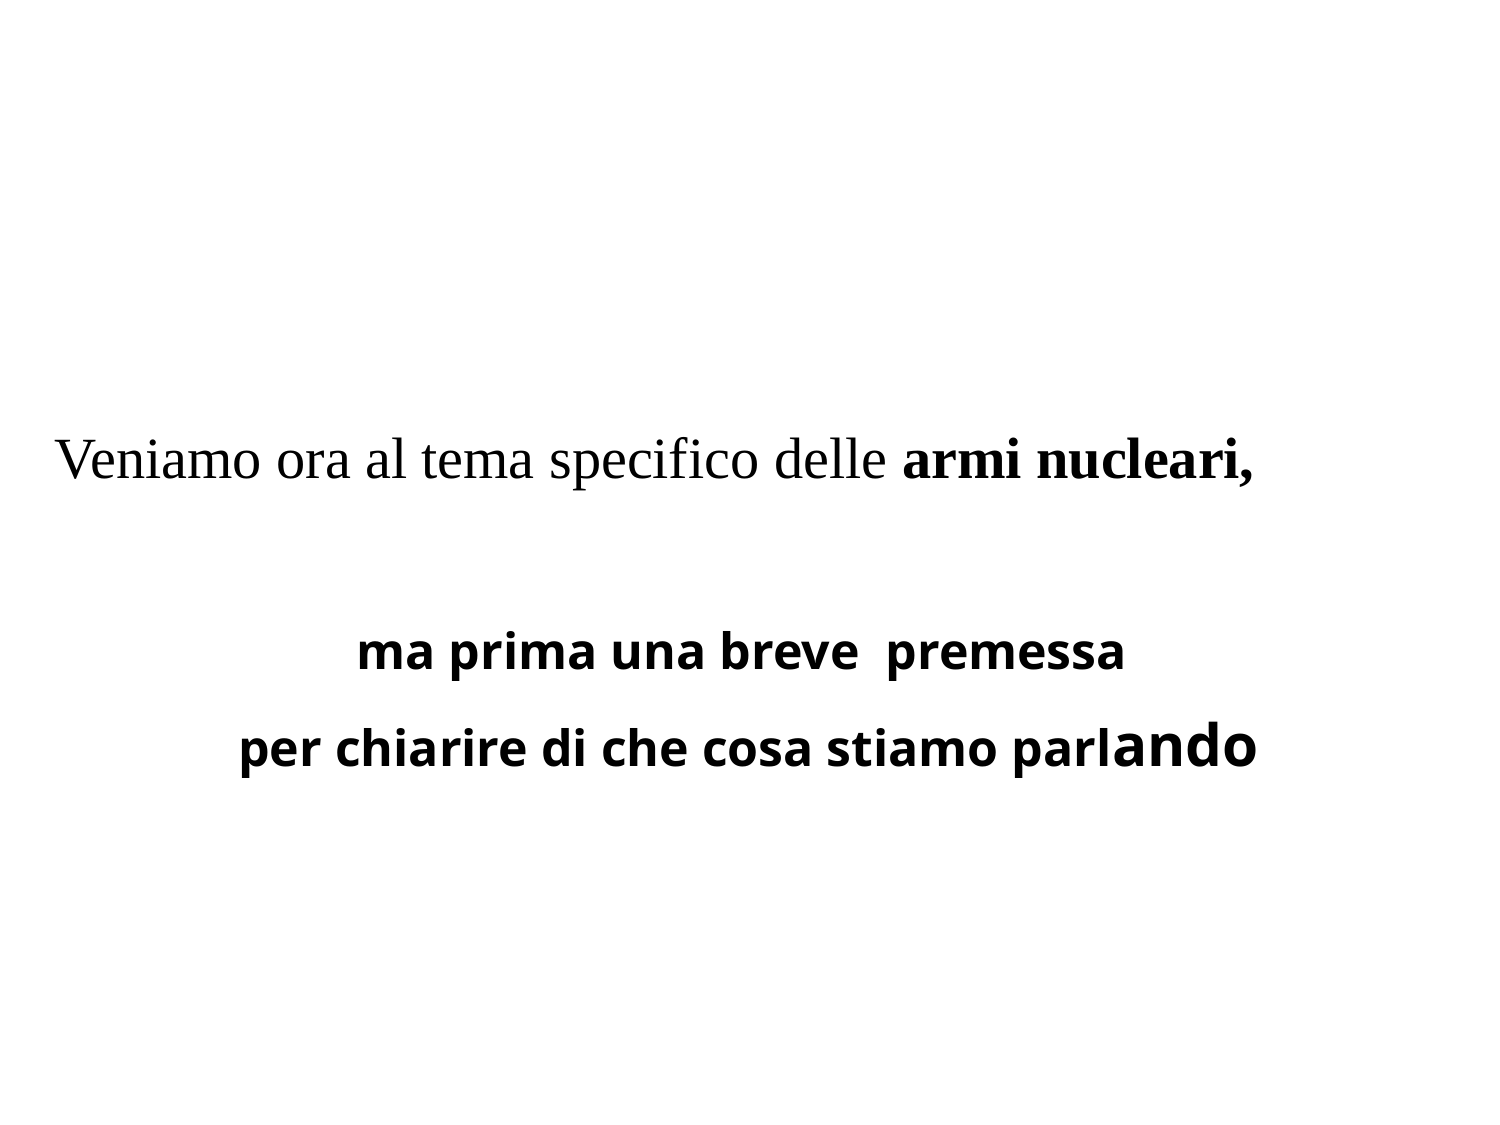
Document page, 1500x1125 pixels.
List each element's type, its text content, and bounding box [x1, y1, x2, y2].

list Veniamo ora al tema specifico delle armi nucleari, ma prima una breve premessa per chiarire di che cosa stiamo parlando [40, 104, 1457, 1005]
